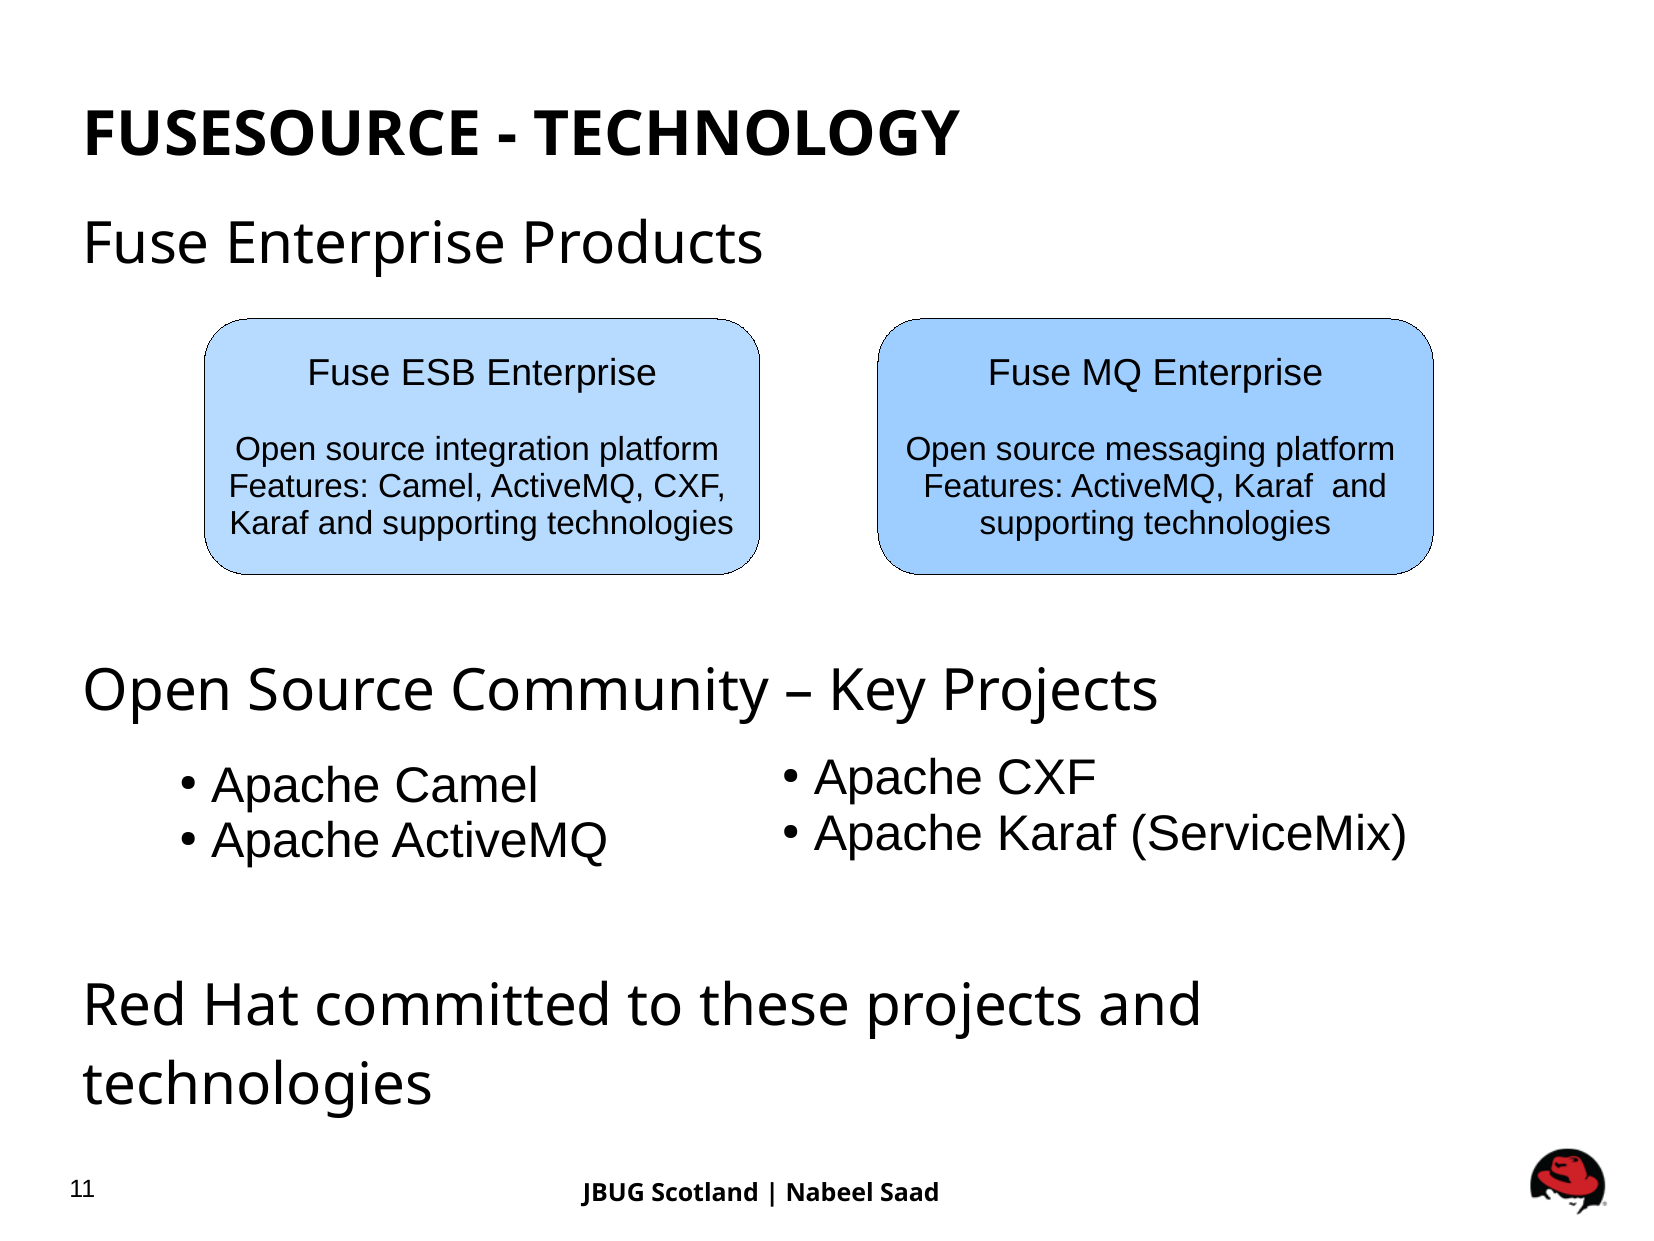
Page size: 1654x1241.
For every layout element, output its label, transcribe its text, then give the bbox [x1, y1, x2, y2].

text_box Apache CXF Apache Karaf (ServiceMix) [767, 742, 1479, 918]
title FUSESOURCE - TECHNOLOGY [82, 37, 1571, 226]
text_box Fuse ESB Enterprise Open source integration platform Features: Camel, ActiveMQ, CXF, Karaf and supporting technologies [204, 318, 760, 575]
picture [1529, 1146, 1613, 1224]
text_box Fuse MQ Enterprise Open source messaging platform Features: ActiveMQ, Karaf and supporting technologies [877, 318, 1434, 575]
text_box Apache Camel Apache ActiveMQ [164, 749, 767, 880]
list Fuse Enterprise Products Open Source Community – Key Projects Red Hat committed to these projects and technologies [82, 226, 1546, 1125]
